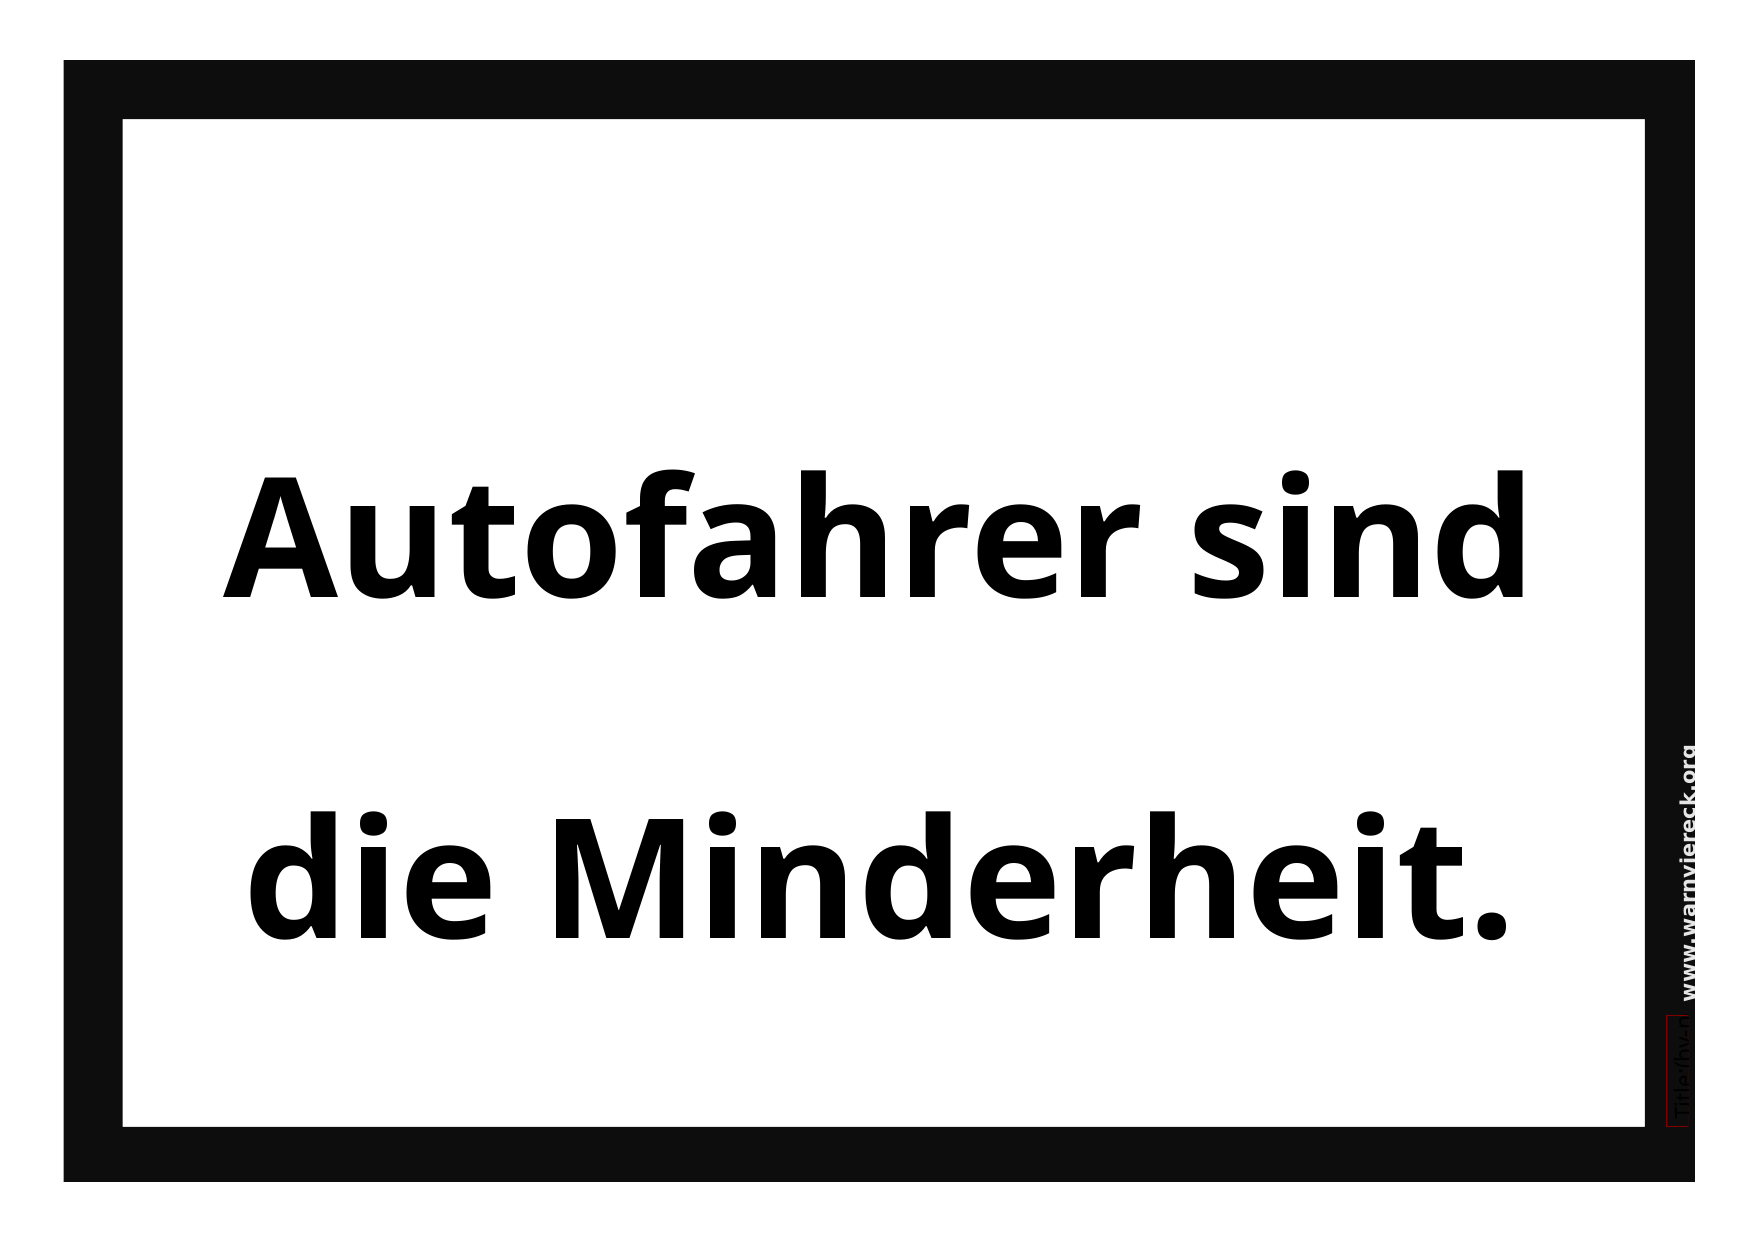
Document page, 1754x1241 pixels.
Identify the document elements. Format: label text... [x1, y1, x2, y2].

text_box Autofahrer sind die Minderheit. 54% der ÖsterreicherInnen oder 24% der Haushalte haben kein Auto. [125, 298, 1636, 1241]
